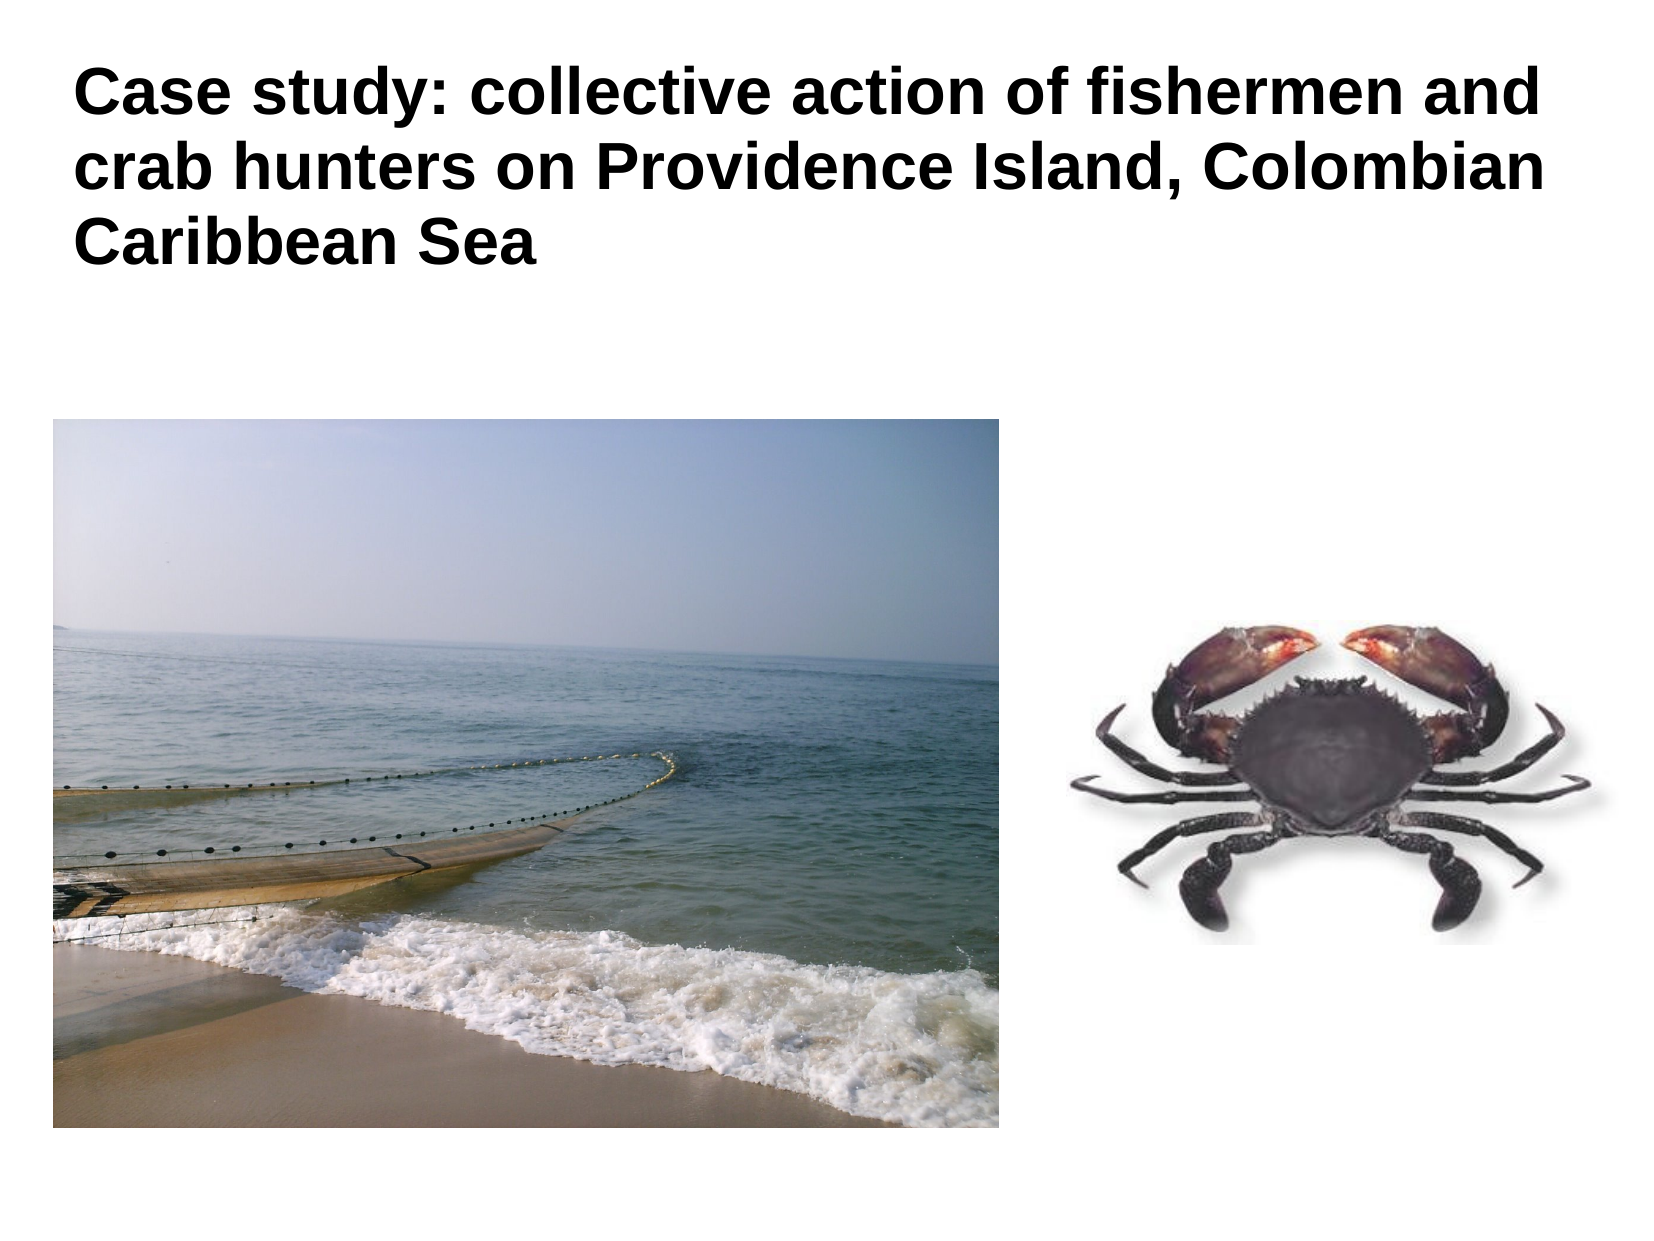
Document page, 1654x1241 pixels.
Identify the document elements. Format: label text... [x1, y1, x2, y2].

text_box Case study: collective action of fishermen and crab hunters on Providence Island, Colombian Caribbean Sea [59, 47, 1654, 365]
picture [53, 419, 999, 1128]
picture [1066, 620, 1619, 945]
